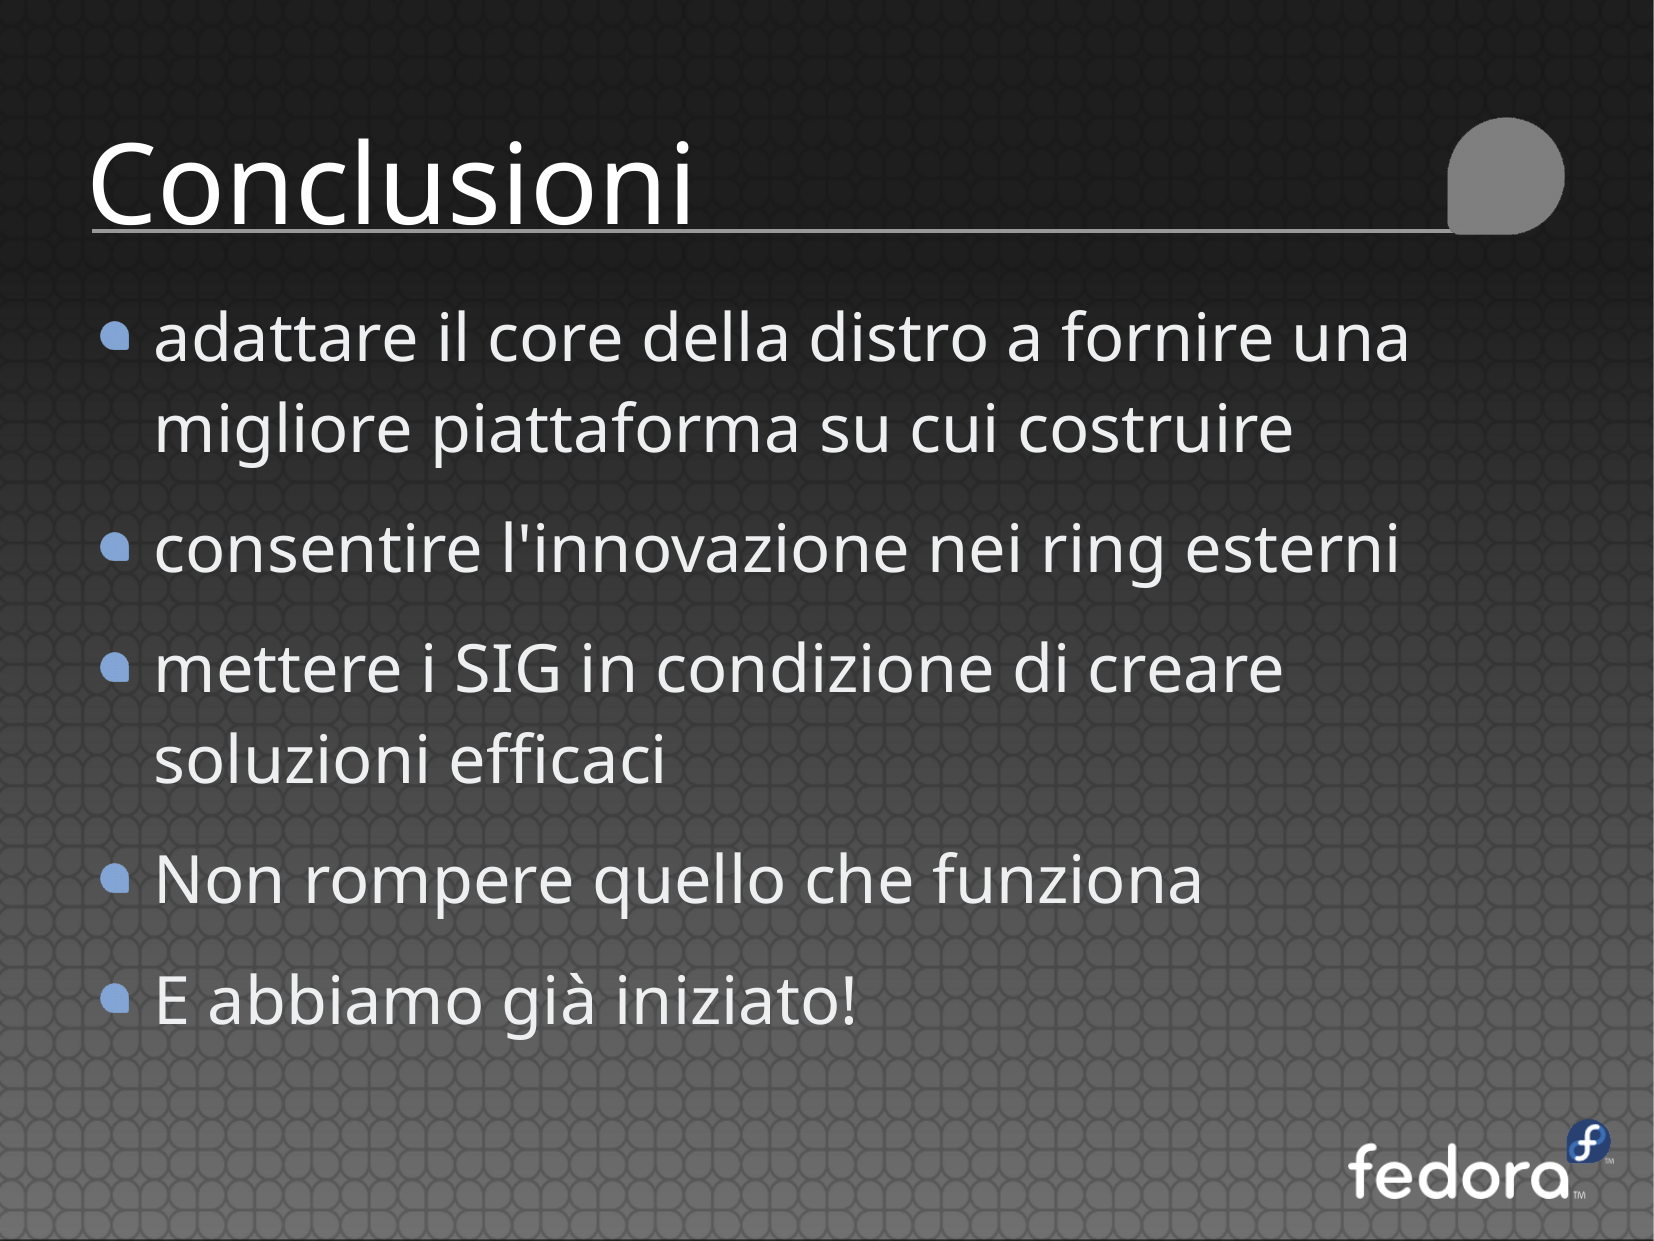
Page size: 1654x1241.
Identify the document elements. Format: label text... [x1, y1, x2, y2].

list adattare il core della distro a fornire una migliore piattaforma su cui costruire consentire l'innovazione nei ring esterni mettere i SIG in condizione di creare soluzioni efficaci Non rompere quello che funziona E abbiamo già iniziato! [82, 290, 1571, 1109]
picture [0, 0, 1654, 1241]
title Conclusioni [86, 112, 1576, 249]
